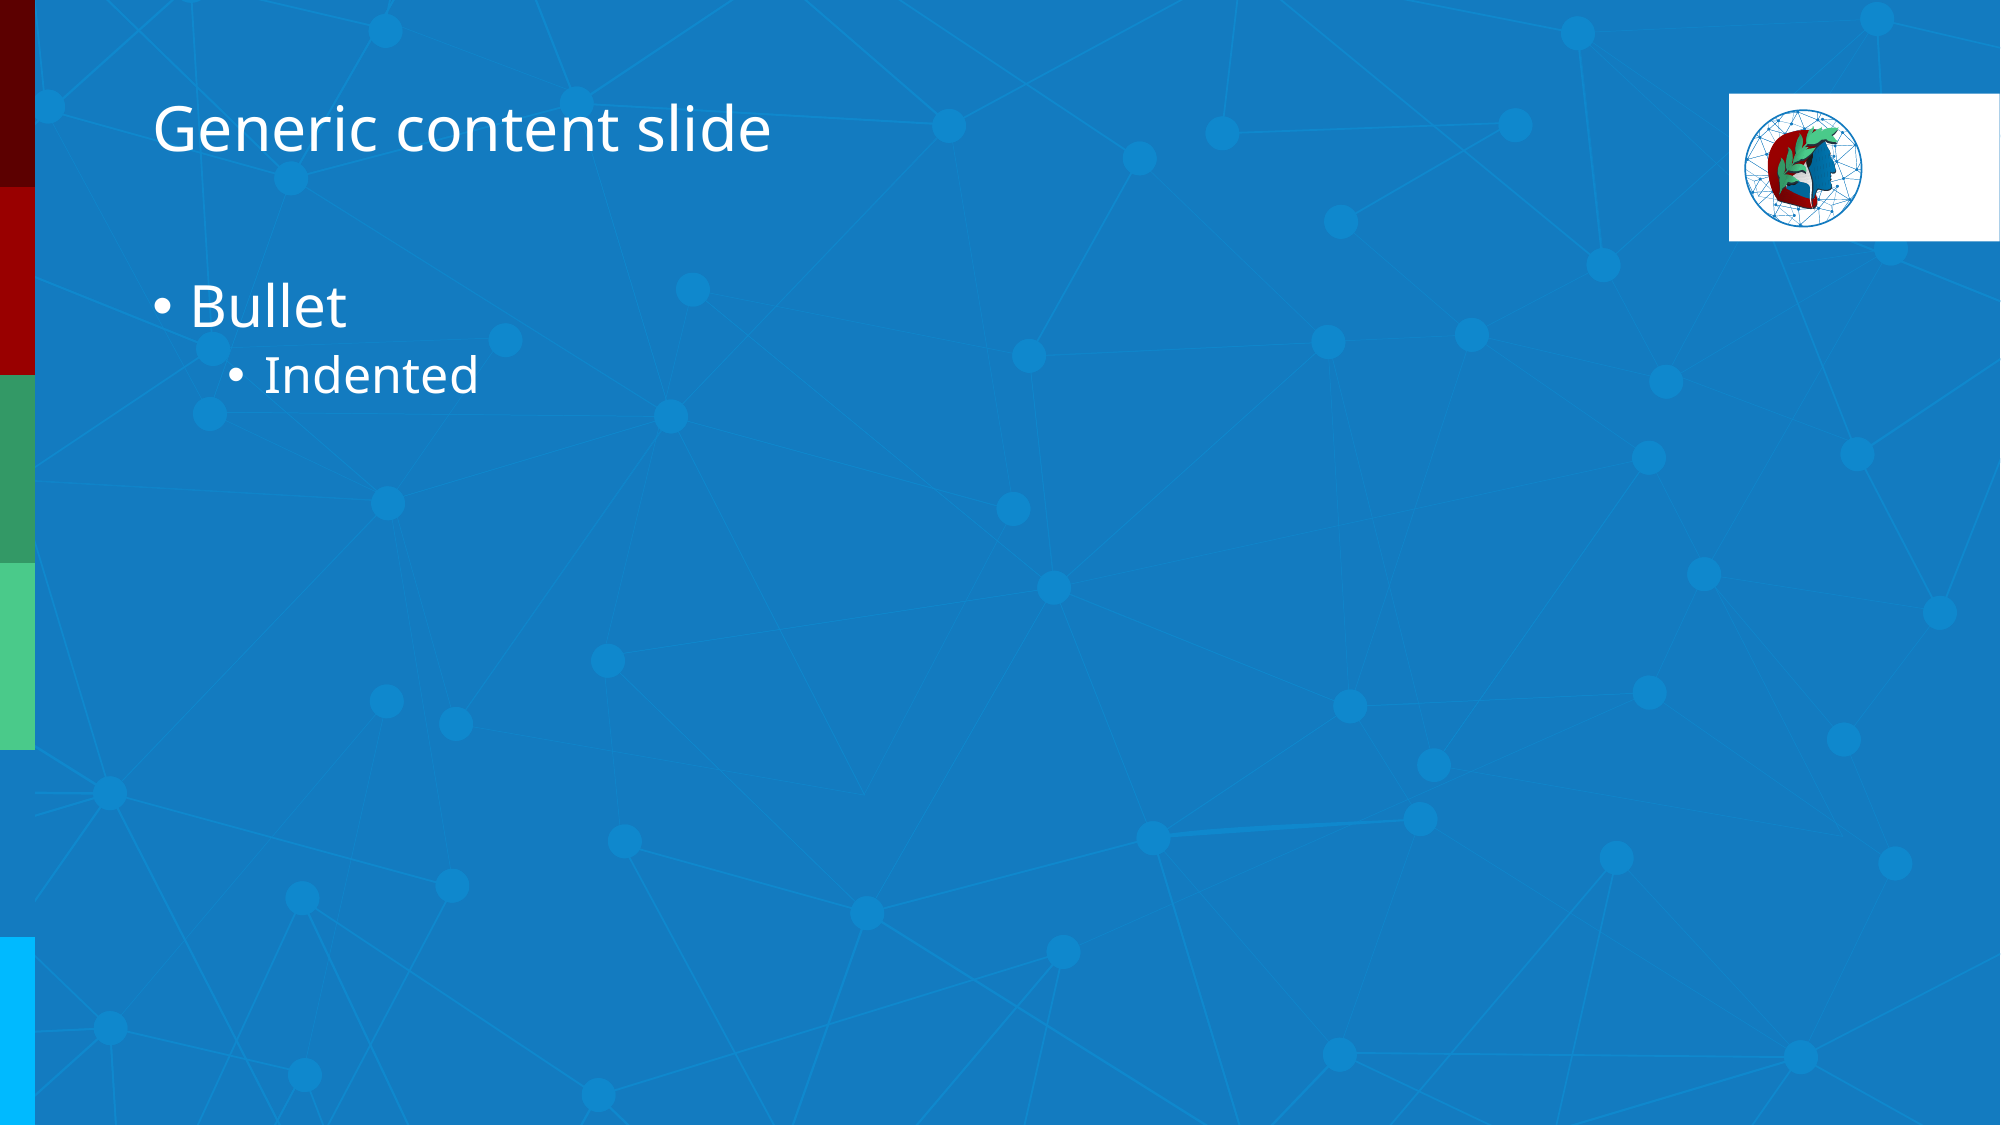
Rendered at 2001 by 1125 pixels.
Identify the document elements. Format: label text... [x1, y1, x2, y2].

title Generic content slide [137, 22, 1708, 240]
list Bullet Indented [137, 269, 1863, 1014]
